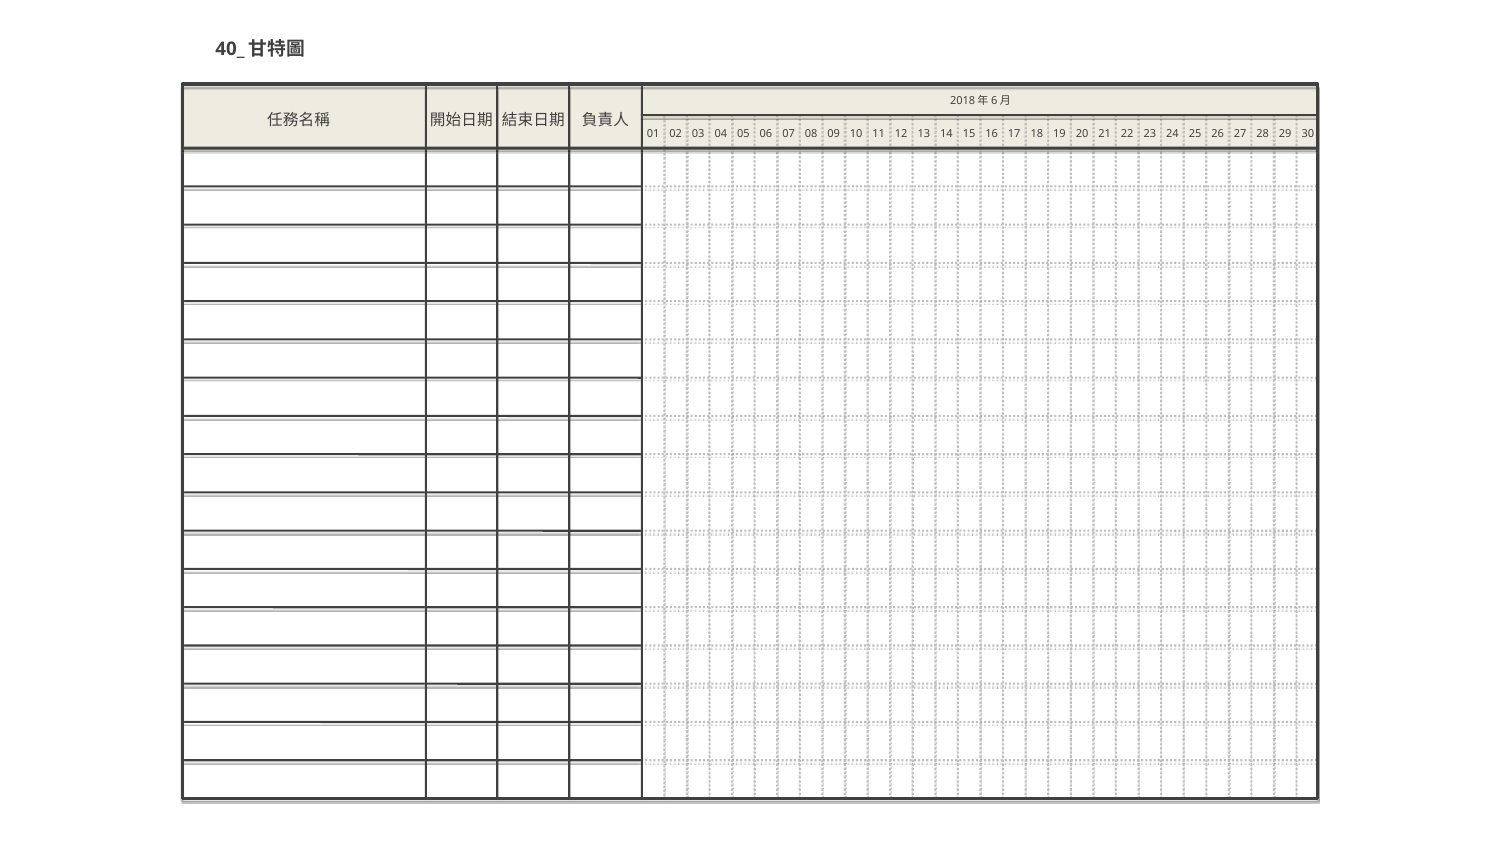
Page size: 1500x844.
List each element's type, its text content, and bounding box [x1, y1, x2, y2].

text_box 開始日期 [415, 102, 486, 136]
text_box 17 [993, 120, 1015, 146]
text_box 26 [1196, 120, 1218, 146]
text_box [427, 90, 496, 102]
text_box 15 [947, 120, 970, 146]
text_box 07 [767, 120, 789, 146]
text_box 負責人 [566, 102, 644, 136]
text_box 19 [1038, 120, 1060, 146]
text_box 22 [1106, 120, 1128, 146]
text_box 30 [1286, 120, 1316, 146]
text_box 18 [1015, 120, 1038, 146]
text_box 10 [835, 120, 857, 146]
text_box 24 [1151, 120, 1173, 146]
text_box [570, 136, 631, 146]
text_box 12 [880, 120, 923, 146]
text_box 03 [677, 120, 720, 146]
text_box 02 [654, 120, 677, 146]
text_box 06 [744, 120, 767, 146]
text_box 任務名稱 [252, 102, 345, 136]
text_box 30 [1320, 118, 1329, 148]
text_box 11 [857, 120, 880, 146]
text_box 08 [789, 120, 812, 146]
text_box [184, 90, 424, 146]
text_box 05 [722, 120, 744, 146]
text_box 40_甘特圖 [200, 29, 321, 67]
text_box 09 [812, 120, 835, 146]
text_box 01 [631, 118, 654, 146]
text_box 20 [1060, 120, 1083, 146]
text_box [498, 136, 568, 146]
text_box 27 [1218, 120, 1241, 146]
text_box 28 [1241, 120, 1264, 146]
text_box 2018年6月 [935, 91, 1026, 114]
text_box 結束日期 [486, 102, 566, 136]
text_box 21 [1083, 120, 1106, 146]
text_box [570, 90, 640, 102]
text_box [498, 90, 568, 102]
text_box [427, 136, 496, 146]
text_box 14 [925, 120, 947, 146]
text_box 29 [1264, 120, 1286, 146]
text_box 23 [1128, 120, 1151, 146]
text_box 16 [970, 120, 993, 146]
text_box [643, 90, 935, 114]
text_box [1026, 90, 1316, 114]
text_box 25 [1173, 120, 1196, 146]
